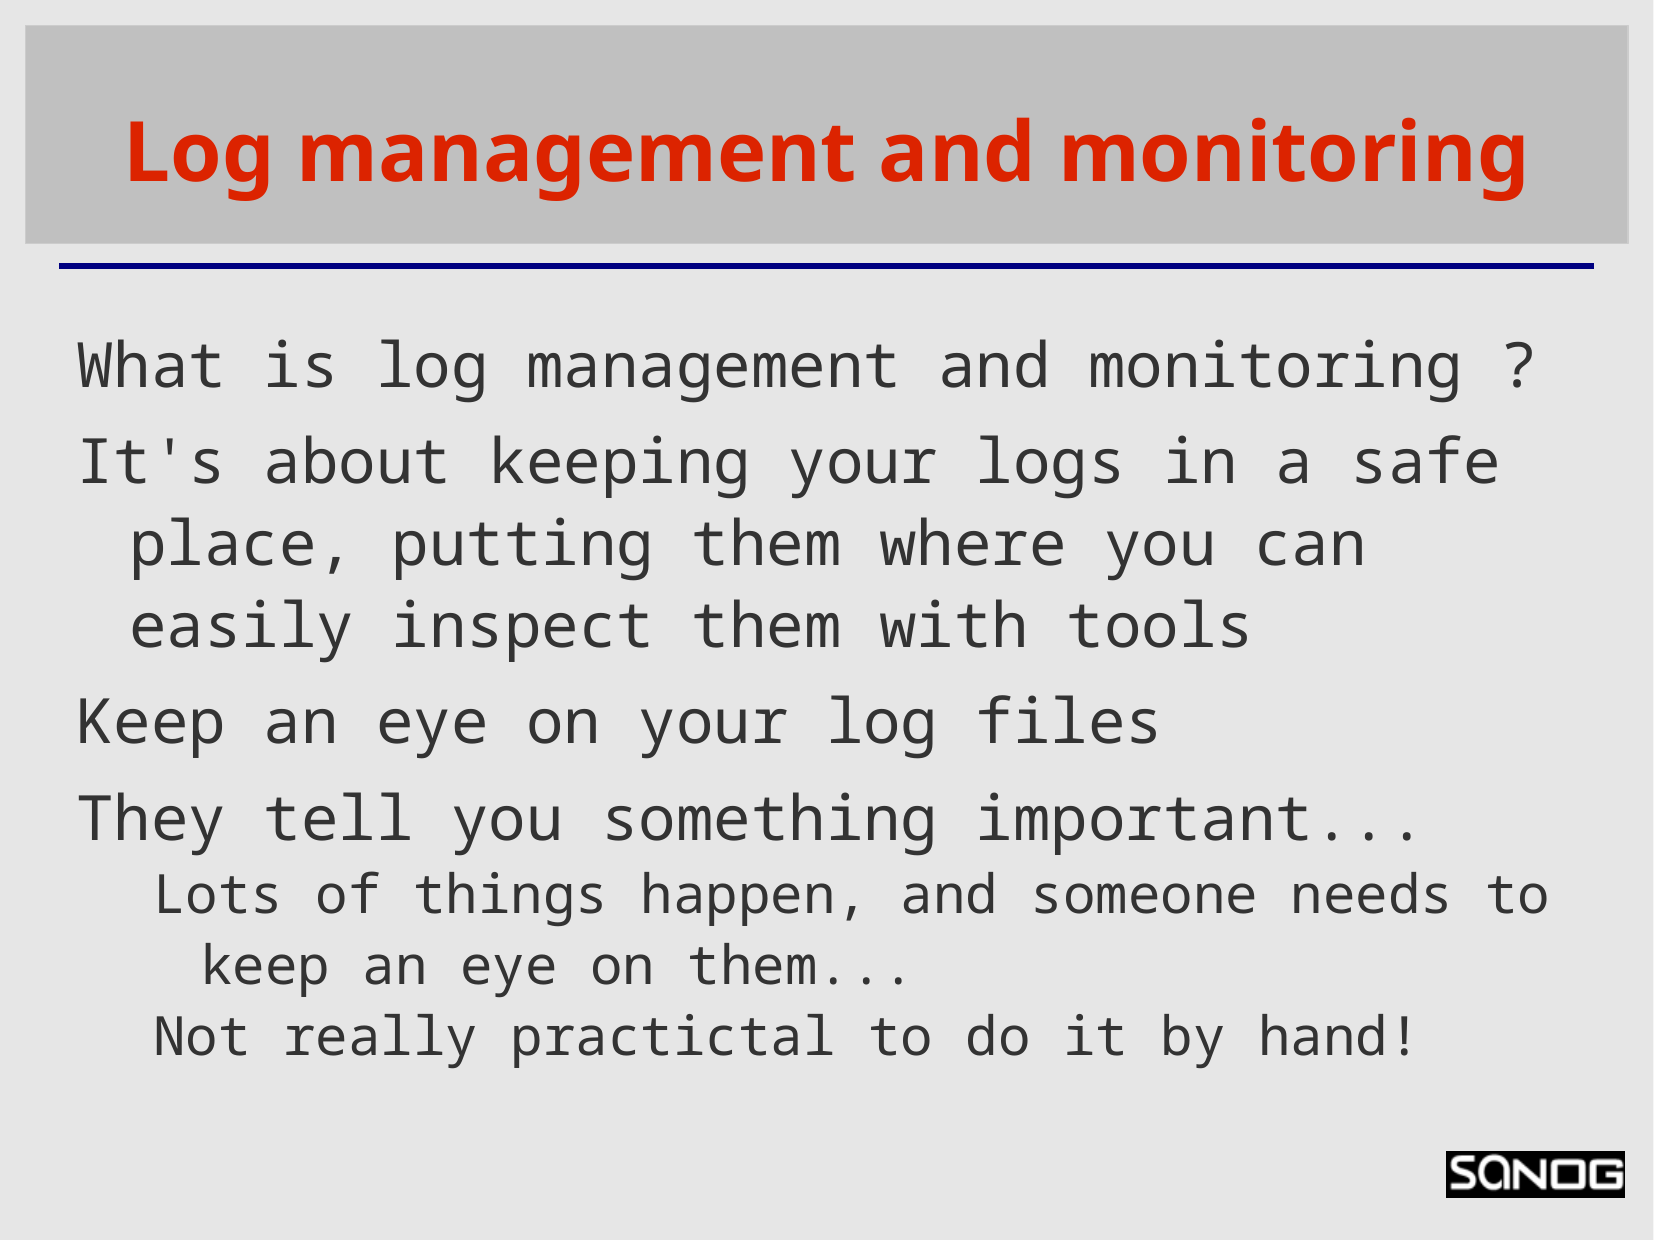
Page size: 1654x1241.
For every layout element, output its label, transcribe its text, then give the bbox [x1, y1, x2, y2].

picture [1446, 1151, 1625, 1198]
list What is log management and monitoring ? It's about keeping your logs in a safe place, putting them where you can easily inspect them with tools Keep an eye on your log files They tell you something important... Lots of things happen, and someone needs to keep an eye on them... Not really practictal to do it by hand! [59, 322, 1594, 1117]
title Log management and monitoring [121, 46, 1534, 253]
